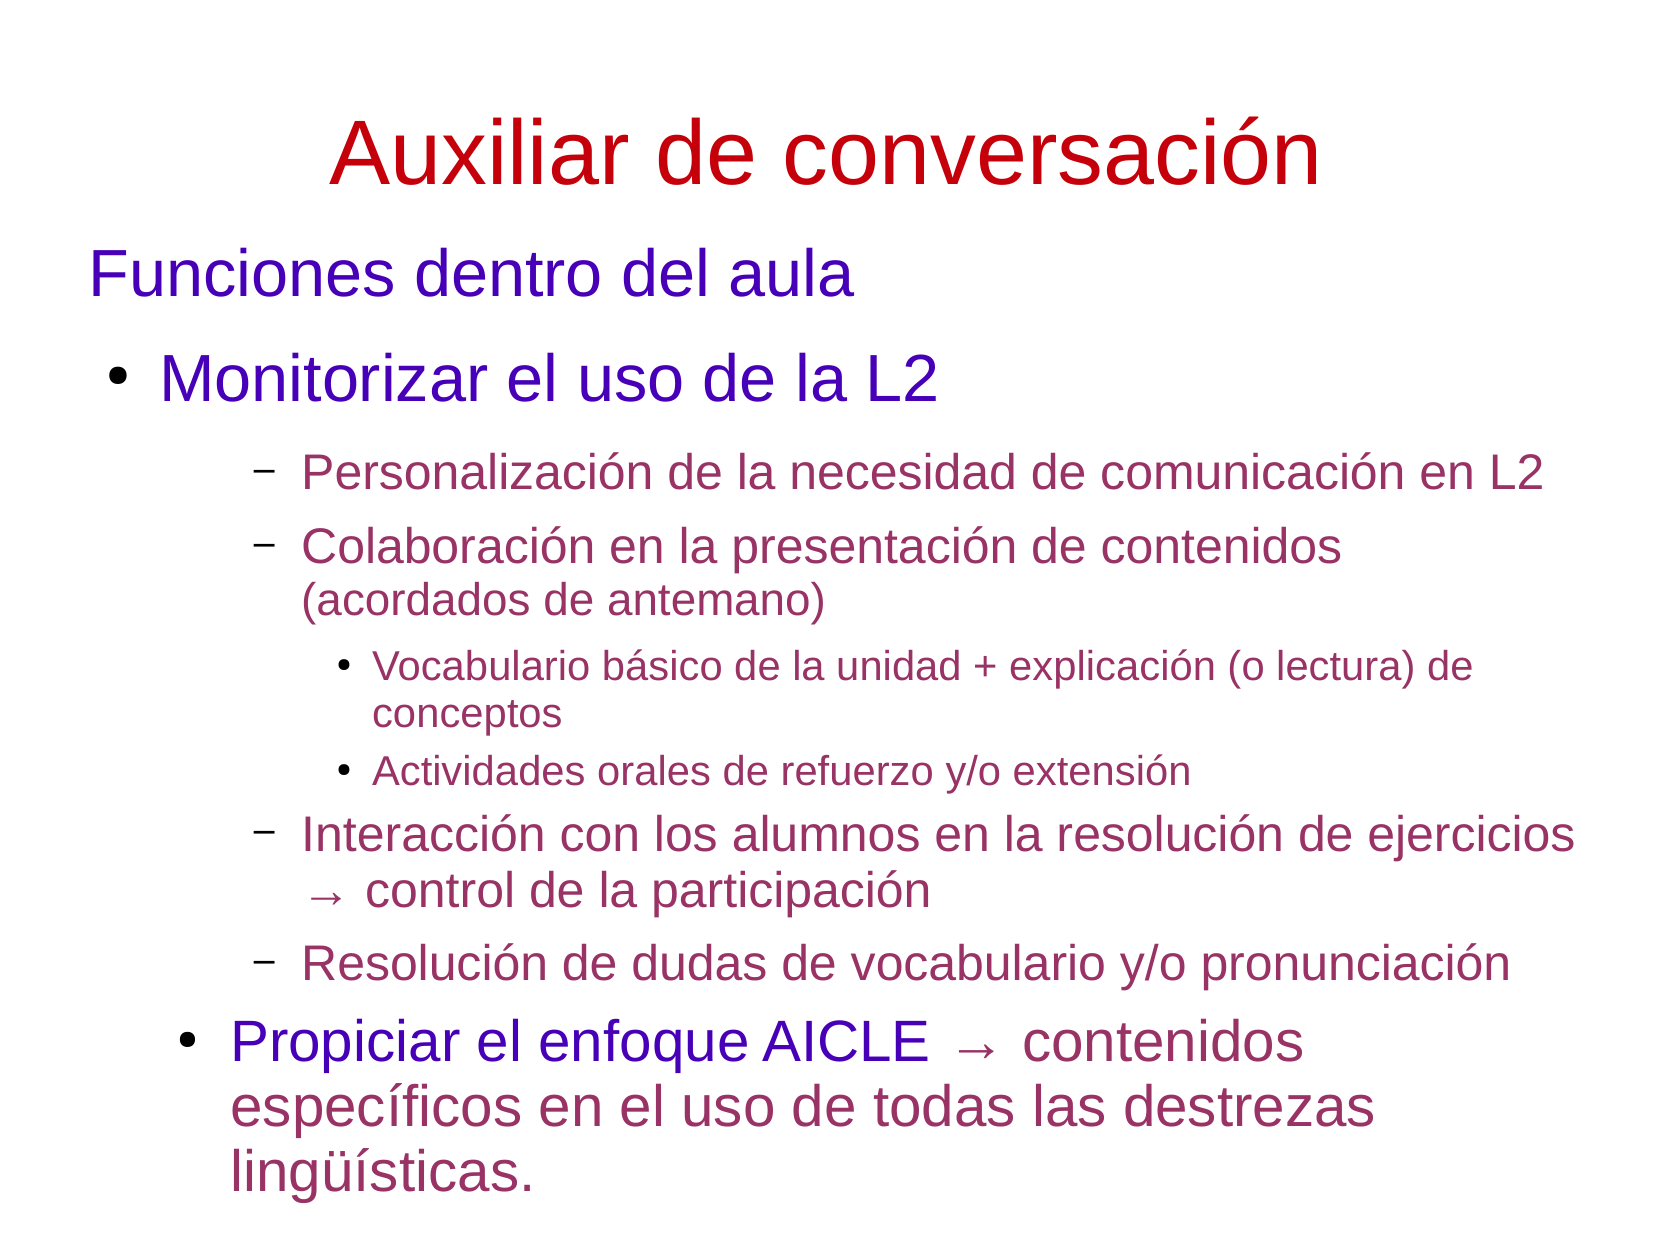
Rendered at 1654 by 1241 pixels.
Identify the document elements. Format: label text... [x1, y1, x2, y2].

title Auxiliar de conversación [82, 56, 1571, 250]
list Funciones dentro del aula Monitorizar el uso de la L2 Personalización de la necesidad de comunicación en L2 Colaboración en la presentación de contenidos (acordados de antemano) Vocabulario básico de la unidad + explicación (o lectura) de conceptos Actividades orales de refuerzo y/o extensión Interacción con los alumnos en la resolución de ejercicios → control de la participación Resolución de dudas de vocabulario y/o pronunciación Propiciar el enfoque AICLE → contenidos específicos en el uso de todas las destrezas lingüísticas. [88, 236, 1577, 1228]
